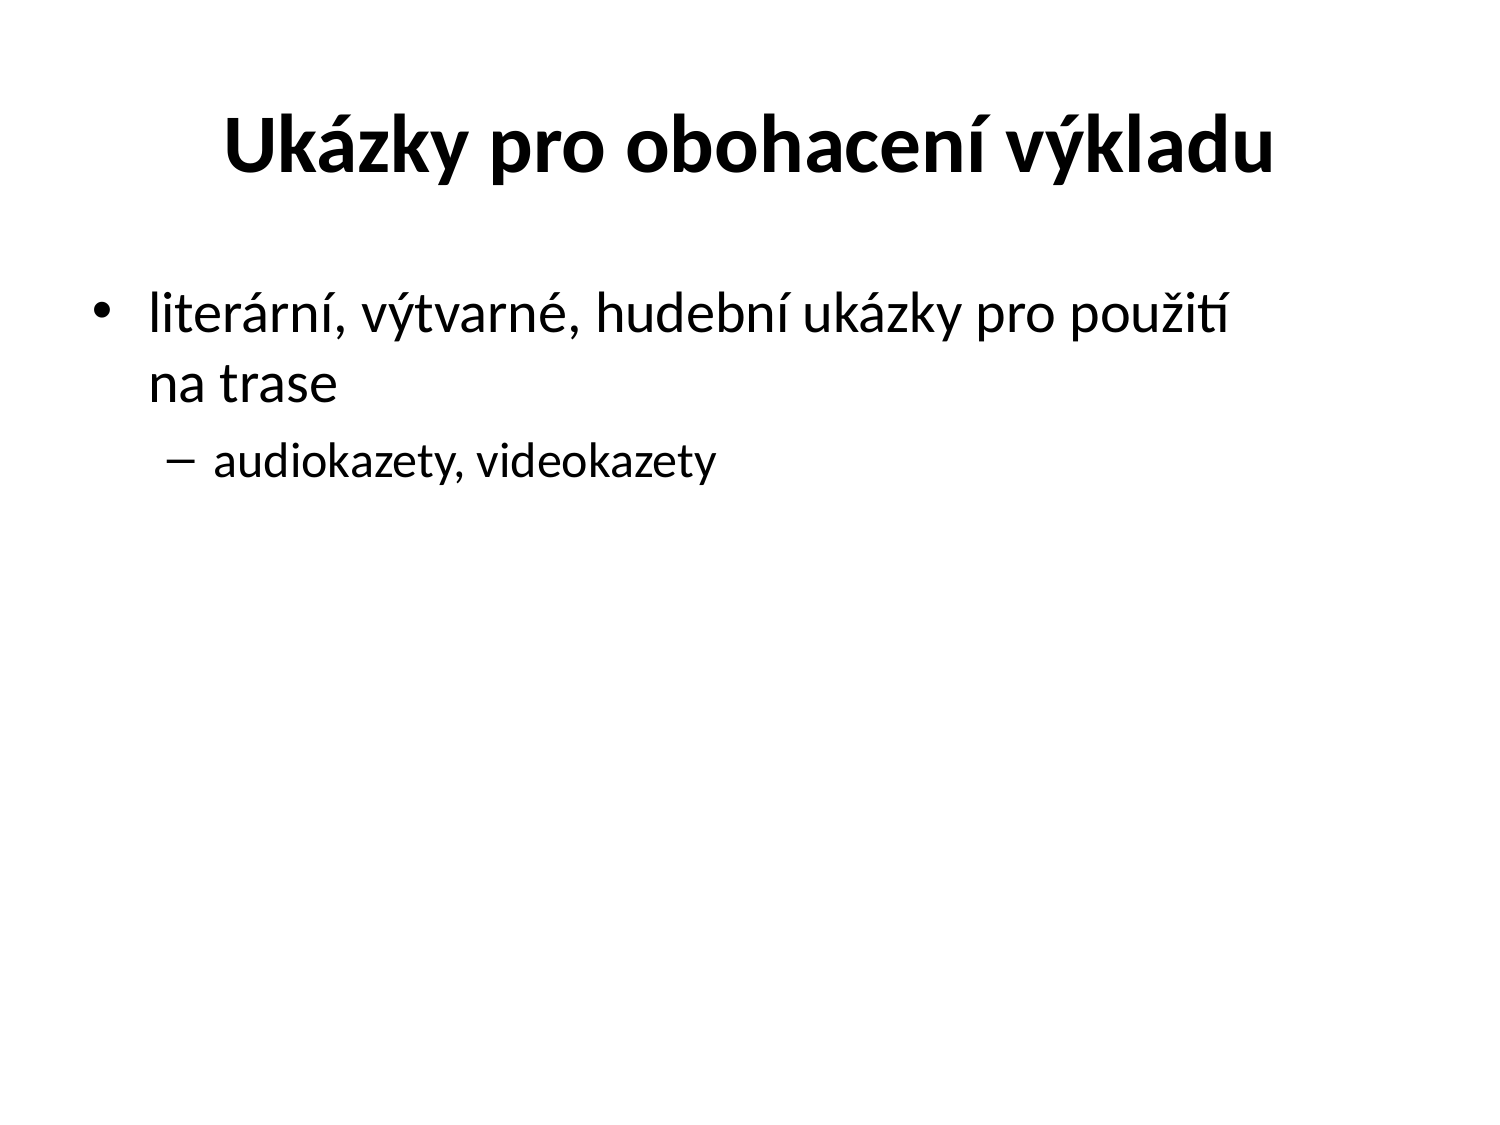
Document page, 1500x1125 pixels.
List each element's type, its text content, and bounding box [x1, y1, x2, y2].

title Ukázky pro obohacení výkladu [75, 45, 1426, 233]
list literární, výtvarné, hudební ukázky pro použití na trase audiokazety, videokazety [76, 267, 1427, 1010]
